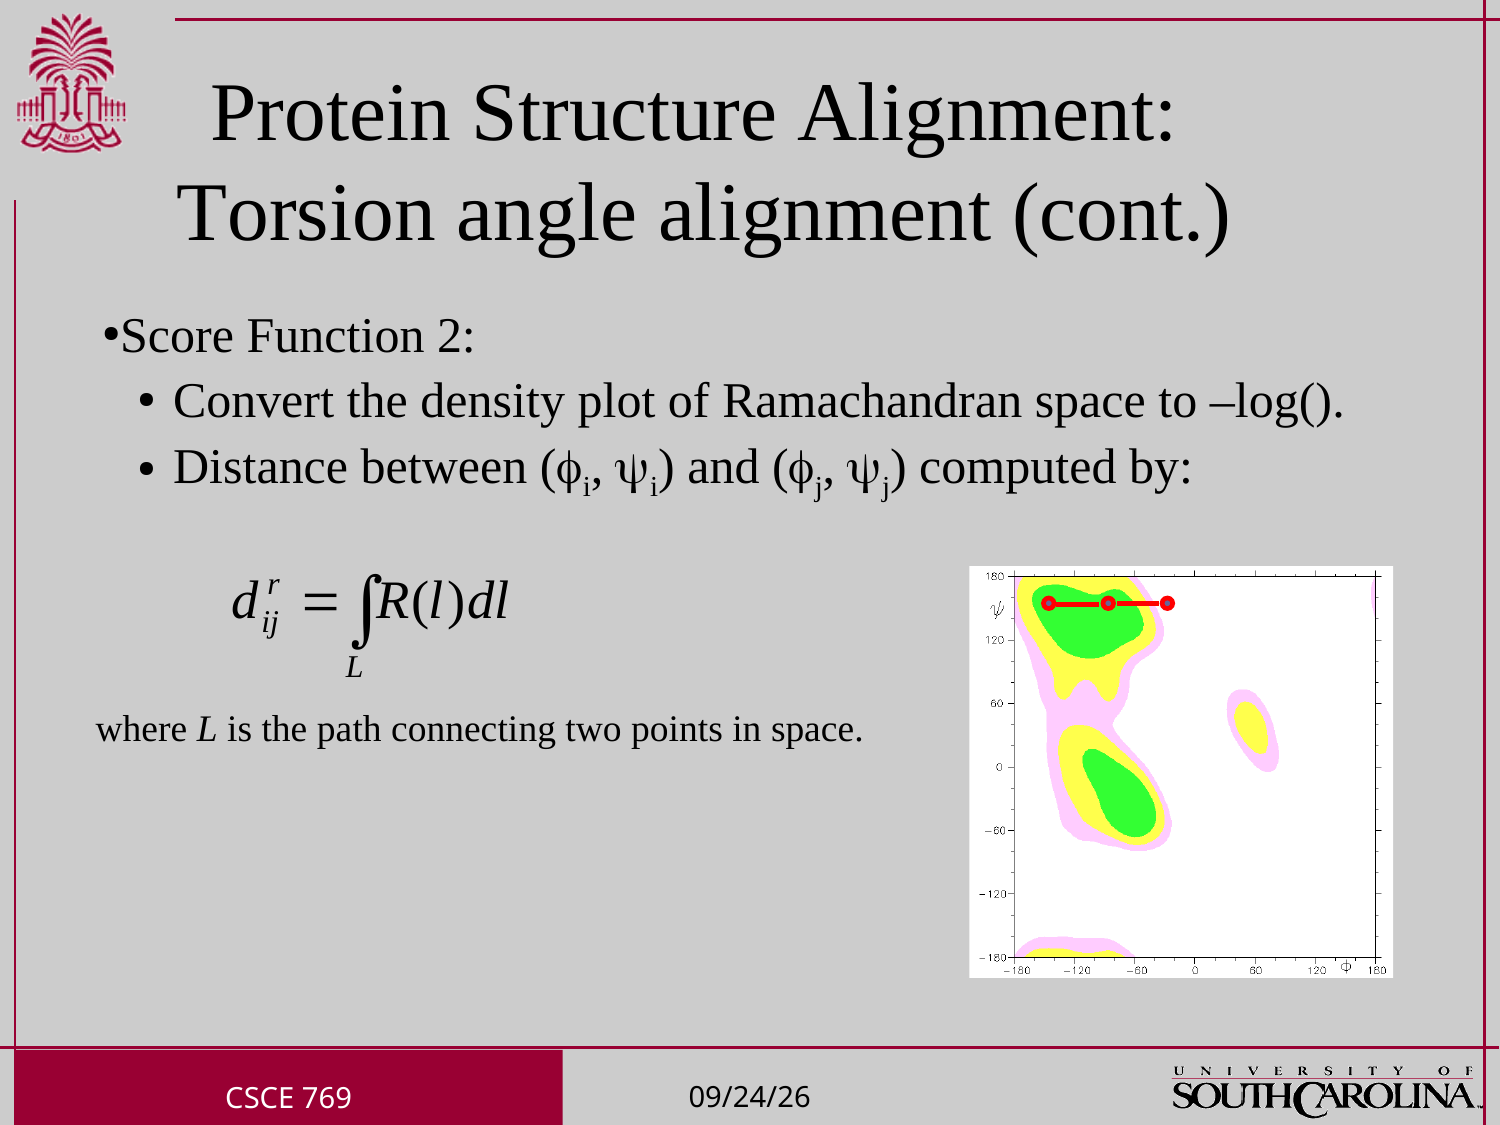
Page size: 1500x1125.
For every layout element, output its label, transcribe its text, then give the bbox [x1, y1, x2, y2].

text_box [1102, 597, 1114, 609]
picture [1162, 1049, 1483, 1125]
chart [223, 519, 524, 687]
title Protein Structure Alignment: Torsion angle alignment (cont.) [87, 49, 1323, 266]
text_box where L is the path connecting two points in space. [72, 695, 889, 757]
text_box Score Function 2: Convert the density plot of Ramachandran space to –log(). Distance between (i, i) and (j, j) computed by: [87, 299, 1426, 963]
picture [969, 566, 1394, 978]
text_box [1043, 597, 1055, 609]
text_box [1162, 597, 1173, 609]
picture [12, 12, 131, 155]
